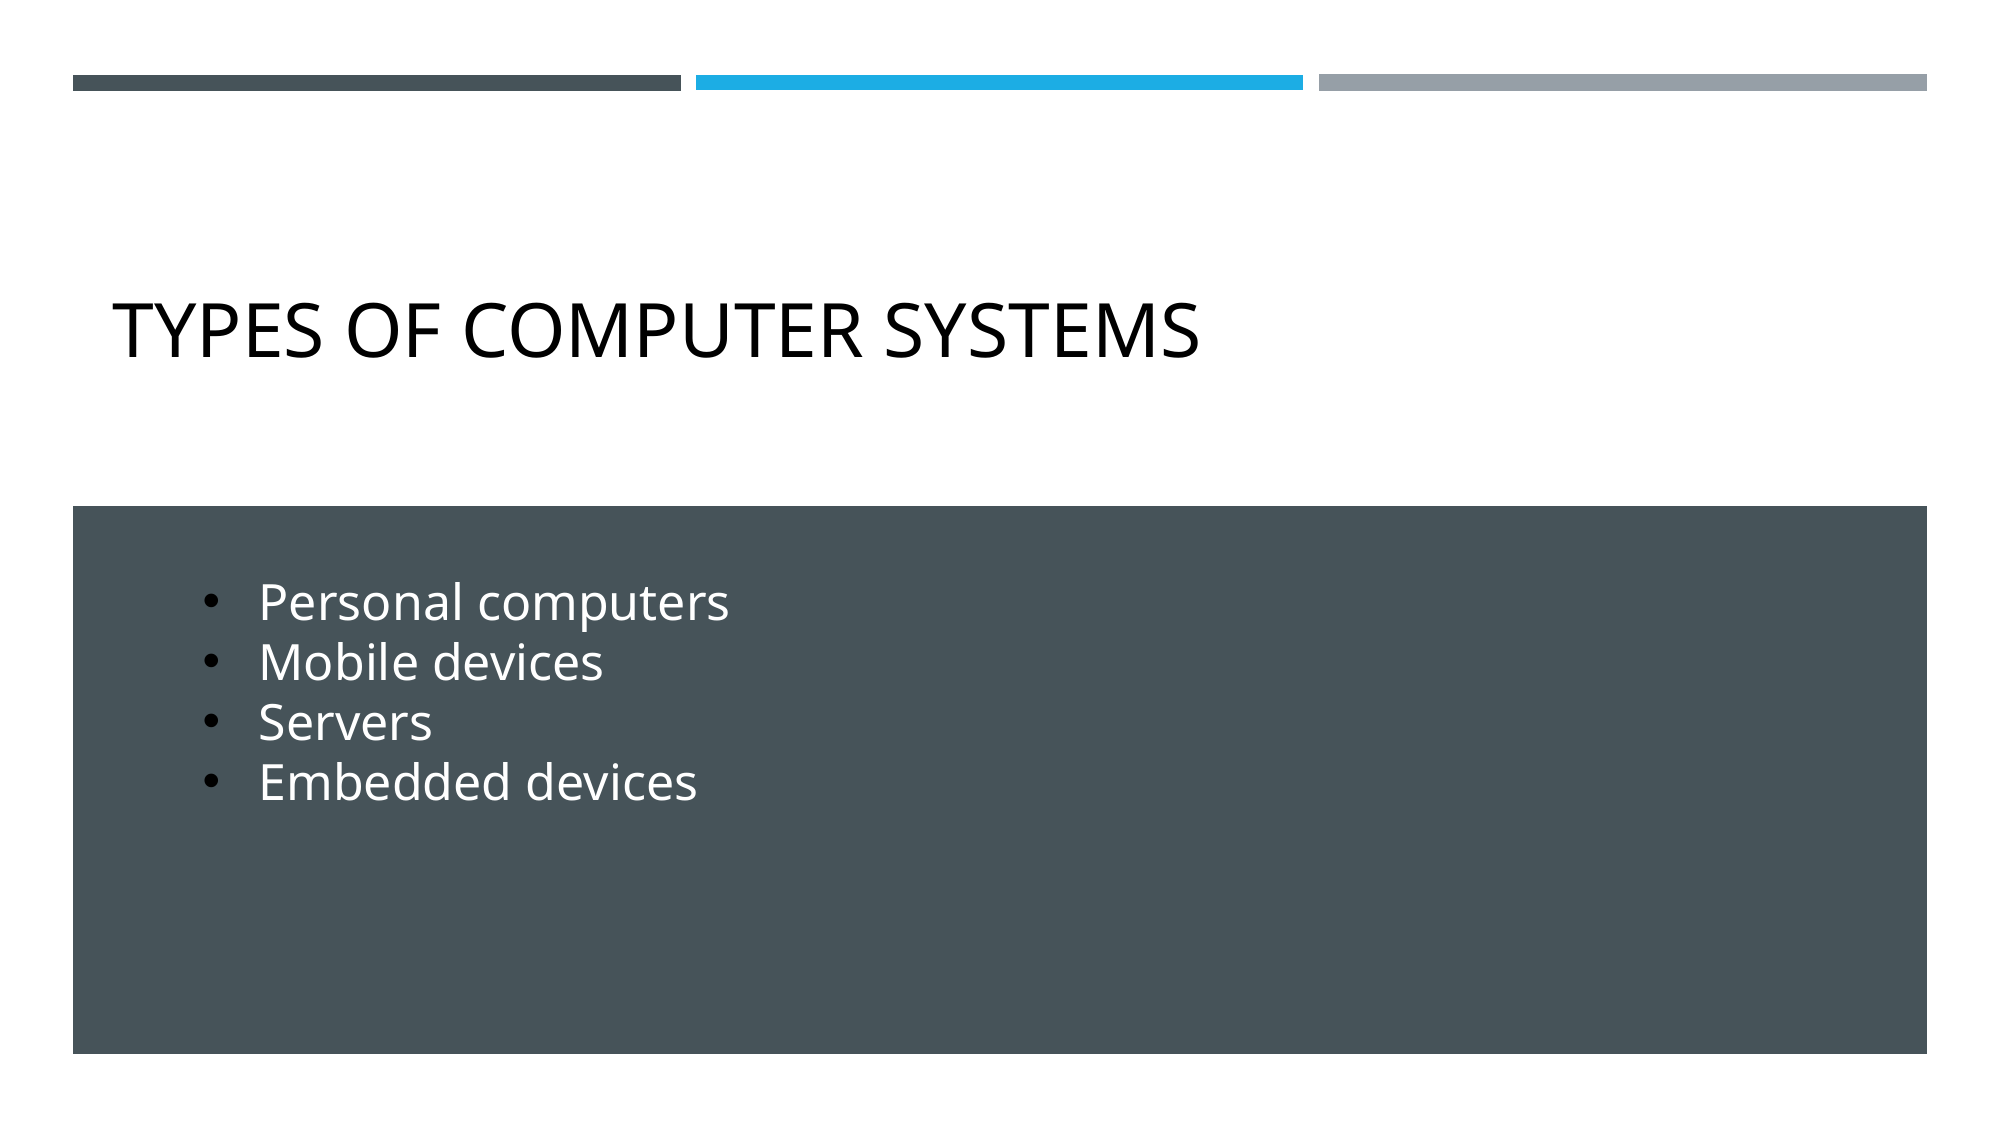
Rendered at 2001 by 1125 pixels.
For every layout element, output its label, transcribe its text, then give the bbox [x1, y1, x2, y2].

title Types of computer systems [97, 0, 1598, 380]
text_box Personal computers Mobile devices Servers Embedded devices [187, 562, 1775, 866]
